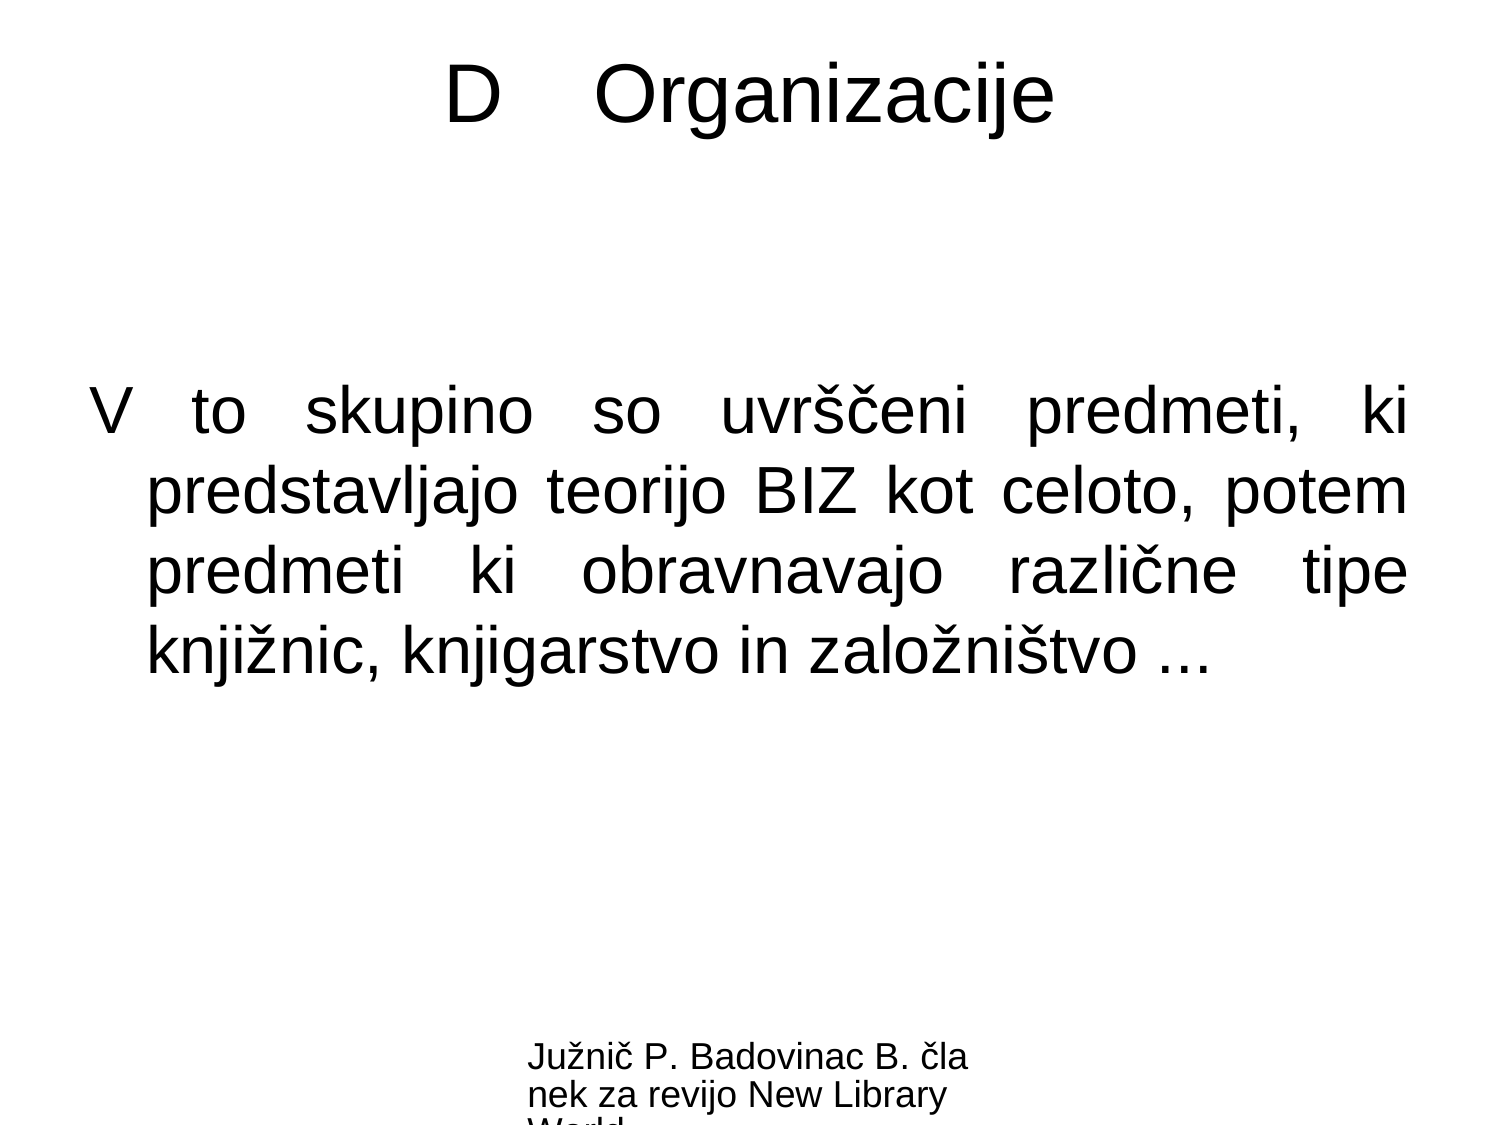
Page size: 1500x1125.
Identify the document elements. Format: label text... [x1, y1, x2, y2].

title D Organizacije [75, 31, 1426, 247]
list V to skupino so uvrščeni predmeti, ki predstavljajo teorijo BIZ kot celoto, potem predmeti ki obravnavajo različne tipe knjižnic, knjigarstvo in založništvo ... [75, 262, 1426, 1006]
